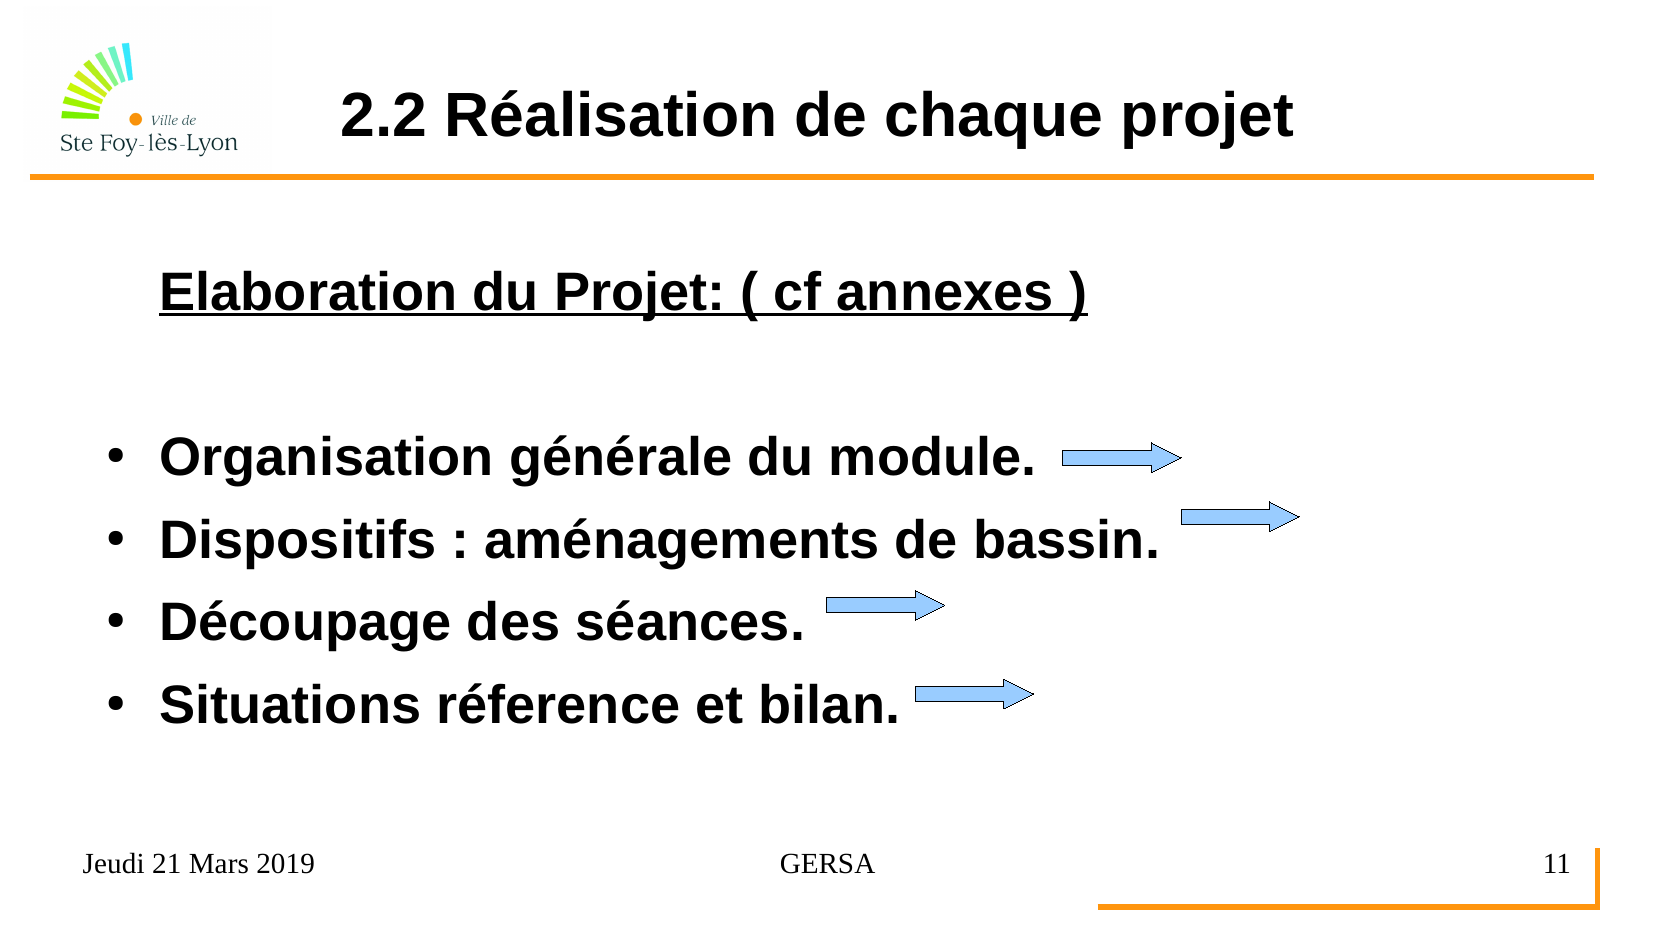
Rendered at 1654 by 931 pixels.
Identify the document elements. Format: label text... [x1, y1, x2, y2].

text_box [826, 590, 945, 621]
list Elaboration du Projet: ( cf annexes ) Organisation générale du module. Dispositifs : aménagements de bassin. Découpage des séances. Situations réference et bilan. [88, 228, 1577, 768]
title 2.2 Réalisation de chaque projet [82, 37, 1571, 193]
picture [23, 6, 272, 182]
text_box [915, 679, 1034, 709]
text_box [1062, 442, 1182, 473]
text_box [1181, 501, 1300, 532]
